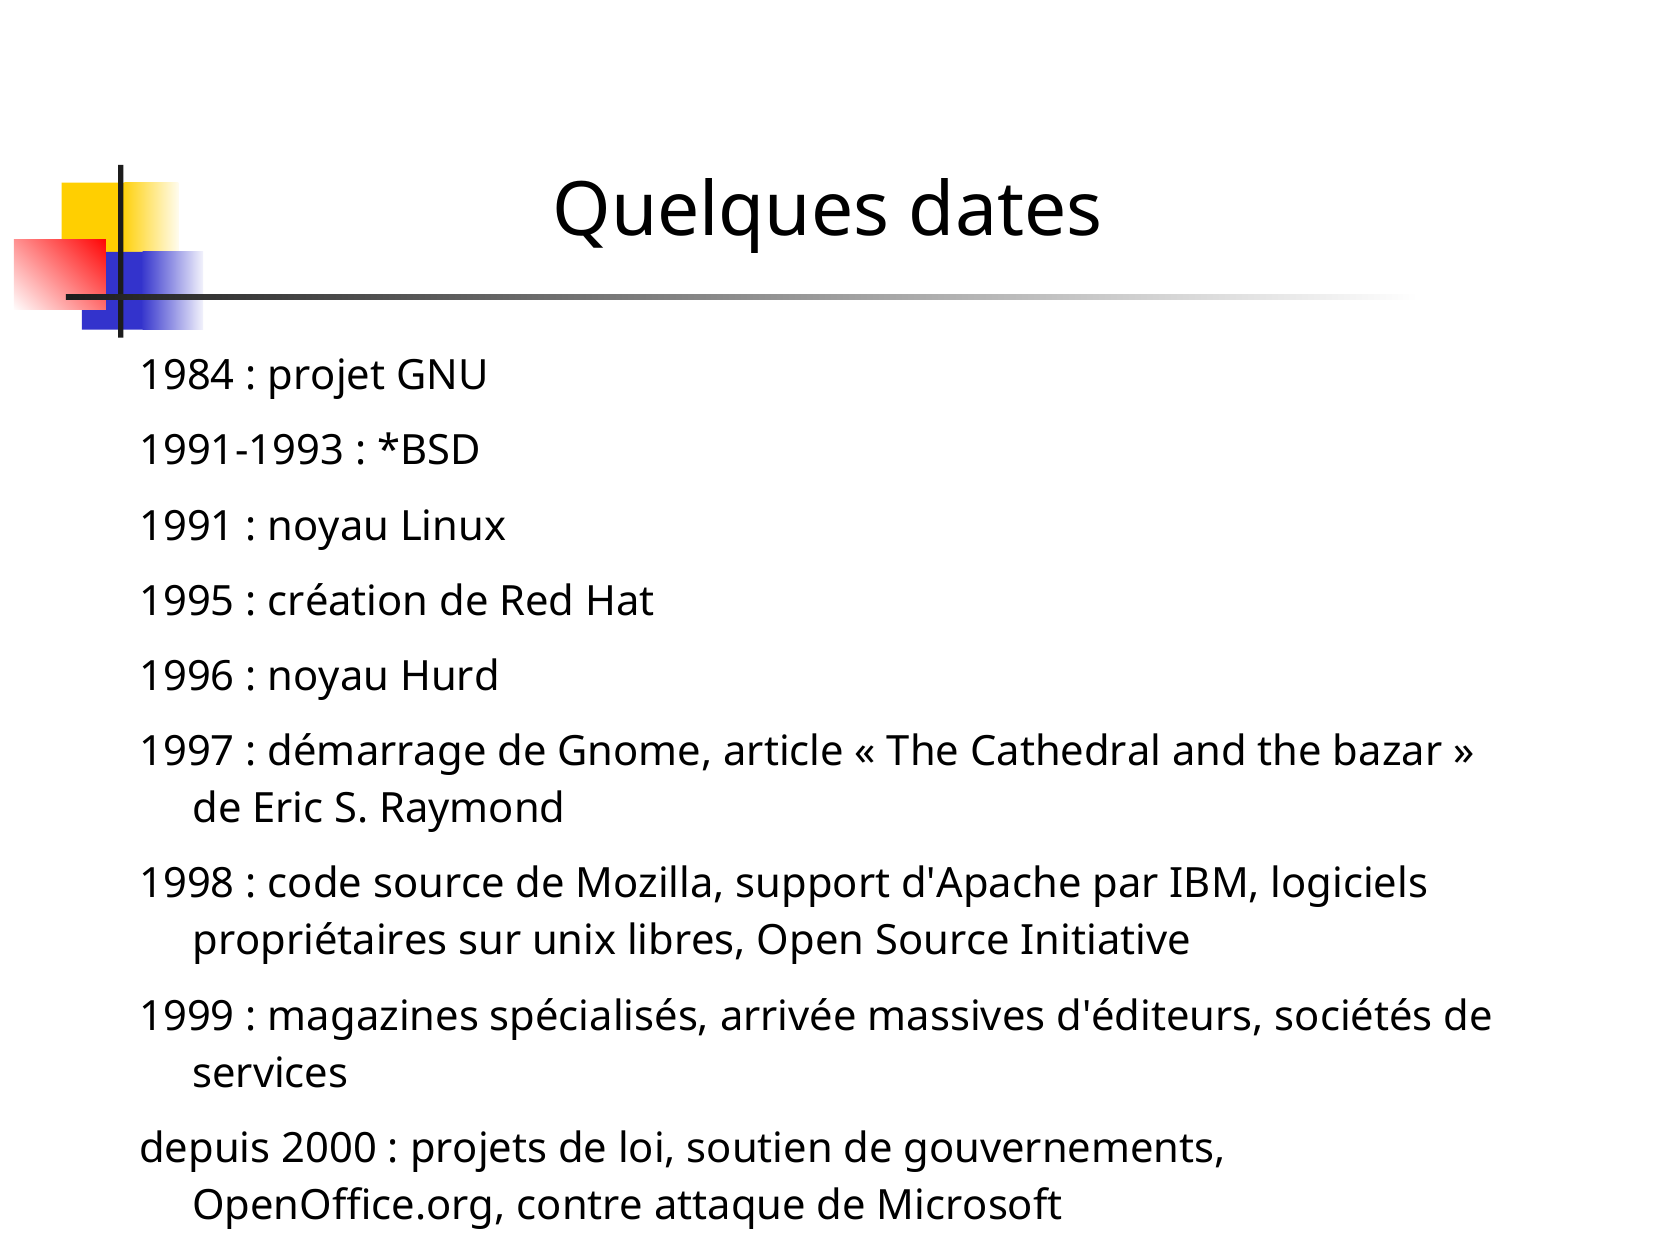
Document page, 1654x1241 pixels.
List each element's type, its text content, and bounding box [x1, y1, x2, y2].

title Quelques dates [121, 110, 1534, 303]
list 1984 : projet GNU 1991-1993 : *BSD 1991 : noyau Linux 1995 : création de Red Hat 1996 : noyau Hurd 1997 : démarrage de Gnome, article « The Cathedral and the bazar » de Eric S. Raymond 1998 : code source de Mozilla, support d'Apache par IBM, logiciels propriétaires sur unix libres, Open Source Initiative 1999 : magazines spécialisés, arrivée massives d'éditeurs, sociétés de services depuis 2000 : projets de loi, soutien de gouvernements, OpenOffice.org, contre attaque de Microsoft 2003 : le logiciel libre au SMSI [121, 344, 1534, 1220]
